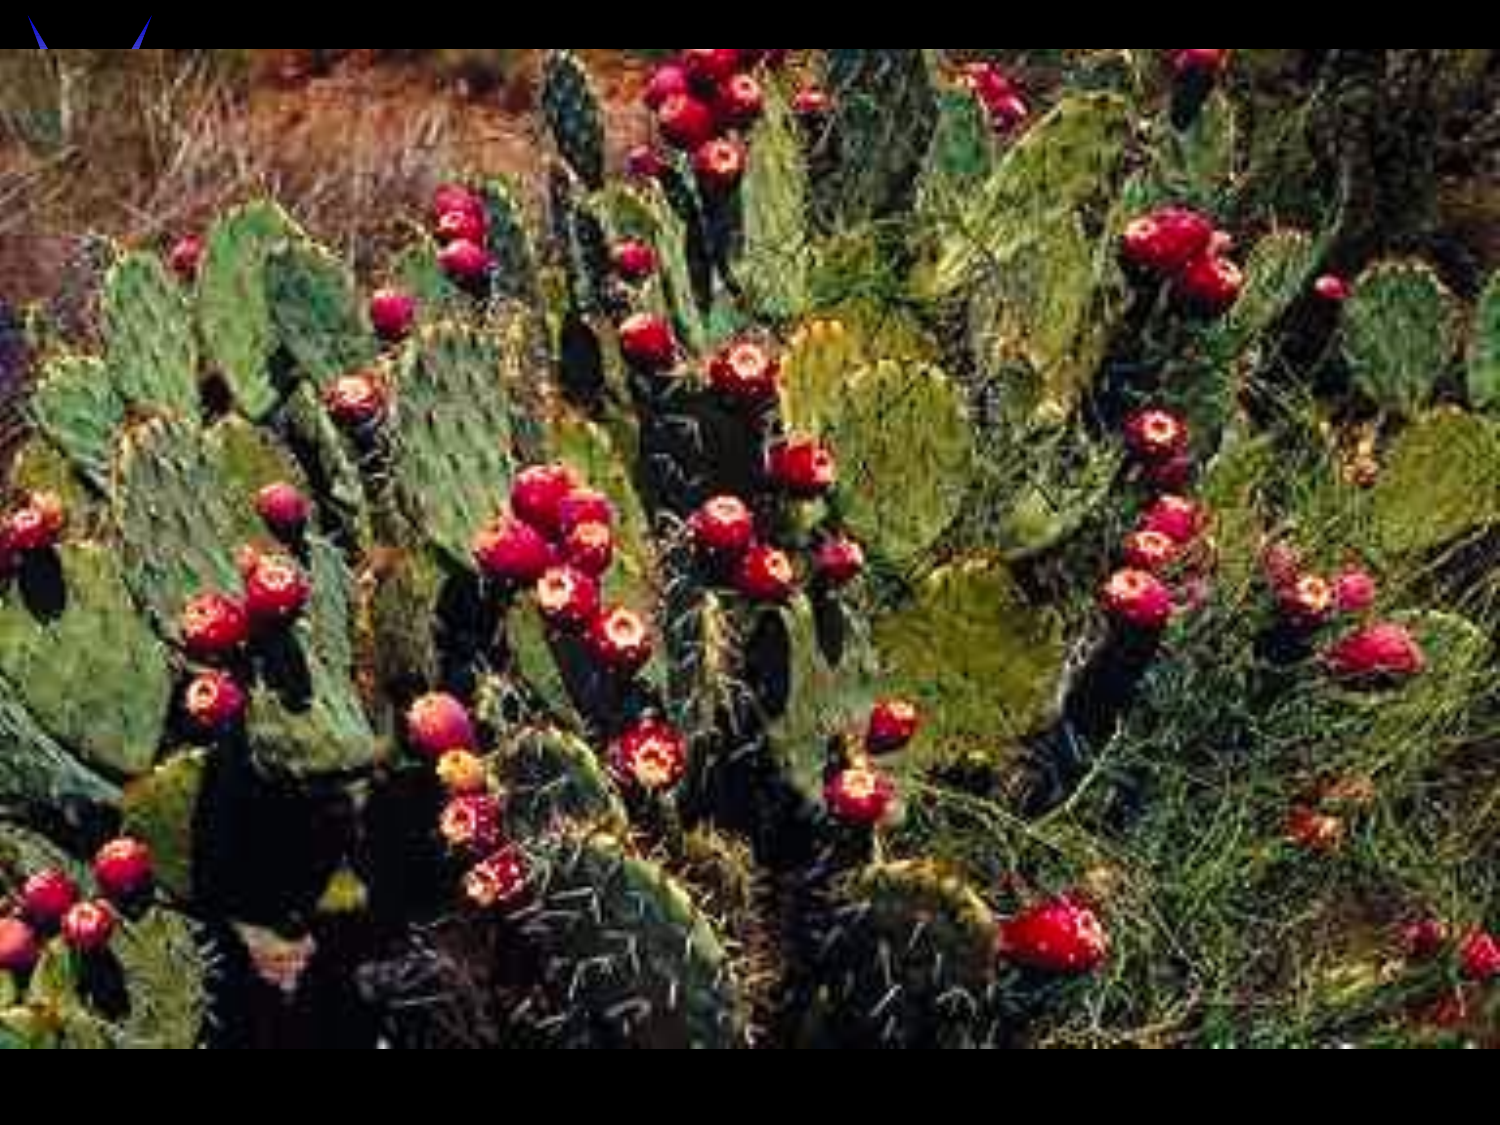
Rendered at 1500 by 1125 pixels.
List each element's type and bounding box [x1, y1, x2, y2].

picture [0, 49, 1500, 1049]
